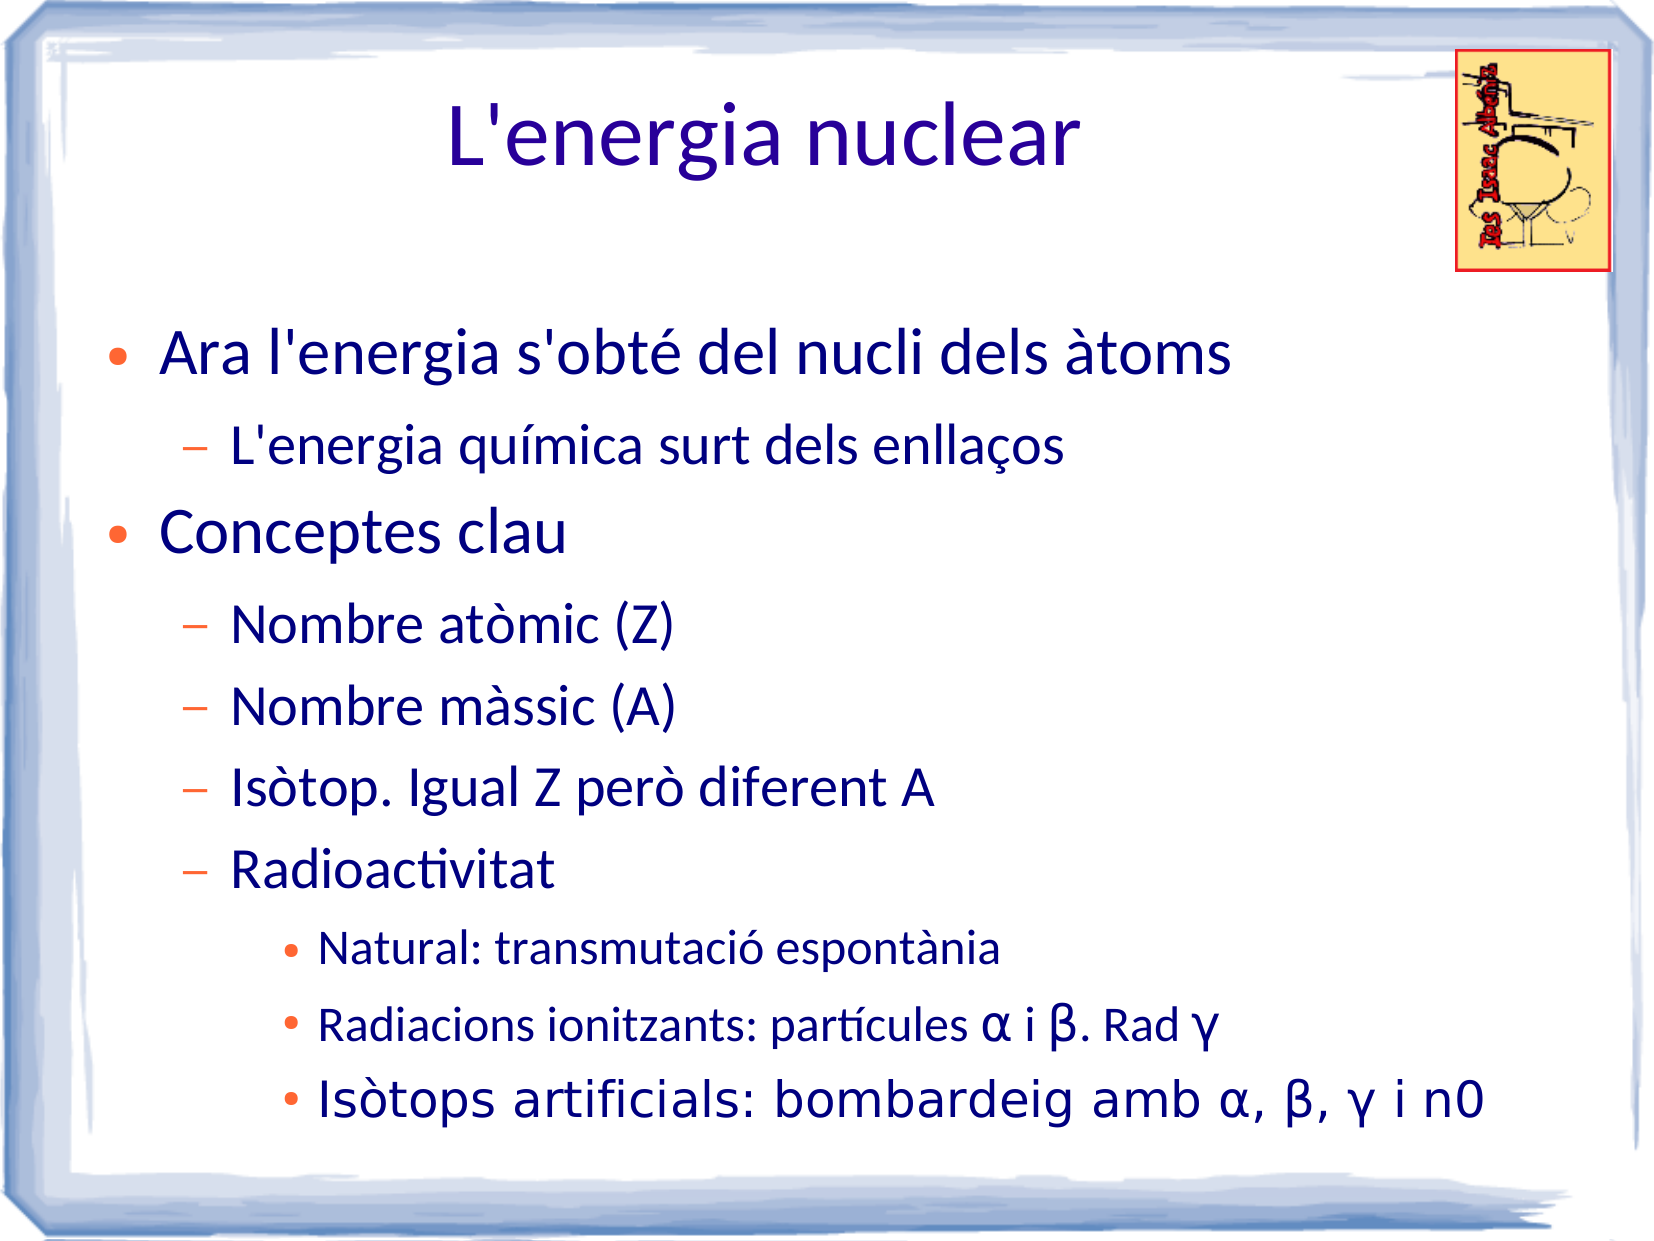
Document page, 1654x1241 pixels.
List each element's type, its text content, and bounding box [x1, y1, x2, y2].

list Ara l'energia s'obté del nucli dels àtoms L'energia química surt dels enllaços Conceptes clau Nombre atòmic (Z) Nombre màssic (A) Isòtop. Igual Z però diferent A Radioactivitat Natural: transmutació espontània Radiacions ionitzants: partícules α i β. Rad γ Isòtops artificials: bombardeig amb α, β, γ i n0 [88, 324, 1571, 1238]
title L'energia nuclear [82, 36, 1447, 250]
picture [0, 0, 1654, 1241]
